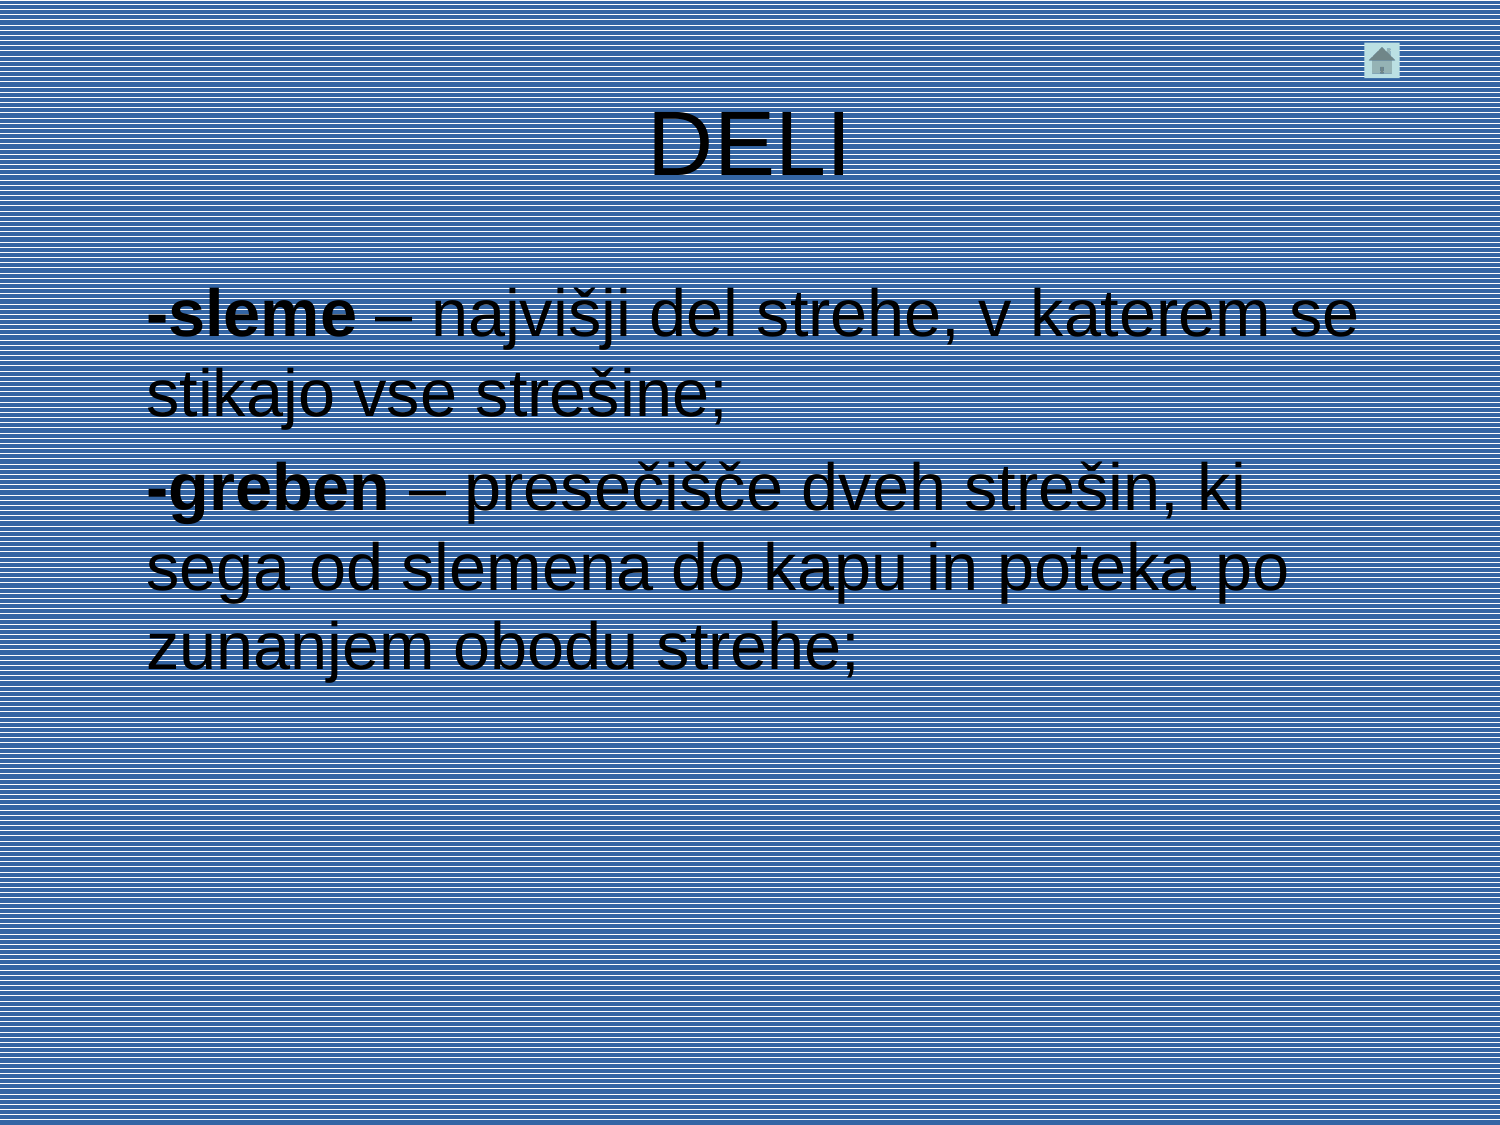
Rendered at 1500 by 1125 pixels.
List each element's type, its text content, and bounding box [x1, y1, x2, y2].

title DELI [75, 45, 1425, 233]
list -sleme – najvišji del strehe, v katerem se stikajo vse strešine; -greben – presečišče dveh strešin, ki sega od slemena do kapu in poteka po zunanjem obodu strehe; [75, 262, 1425, 1005]
text_box [1364, 42, 1400, 79]
